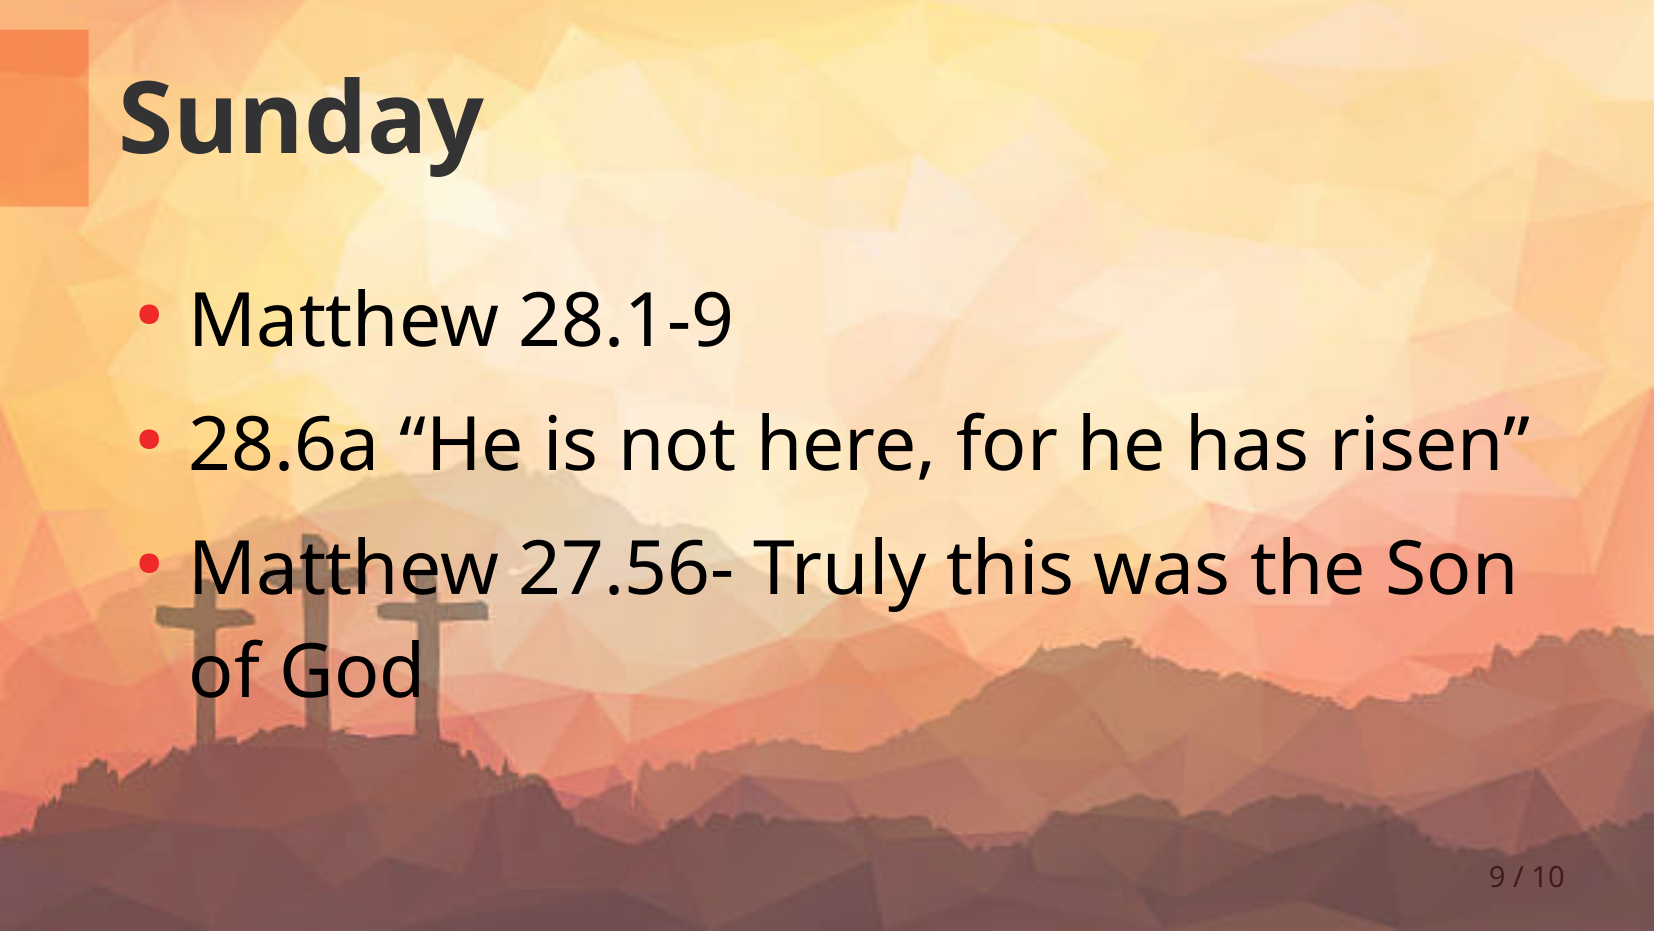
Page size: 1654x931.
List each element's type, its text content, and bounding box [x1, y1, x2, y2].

list Matthew 28.1-9 28.6a “He is not here, for he has risen” Matthew 27.56- Truly this was the Son of God [118, 265, 1536, 806]
picture [0, 0, 1654, 931]
title Sunday [118, 37, 1571, 193]
